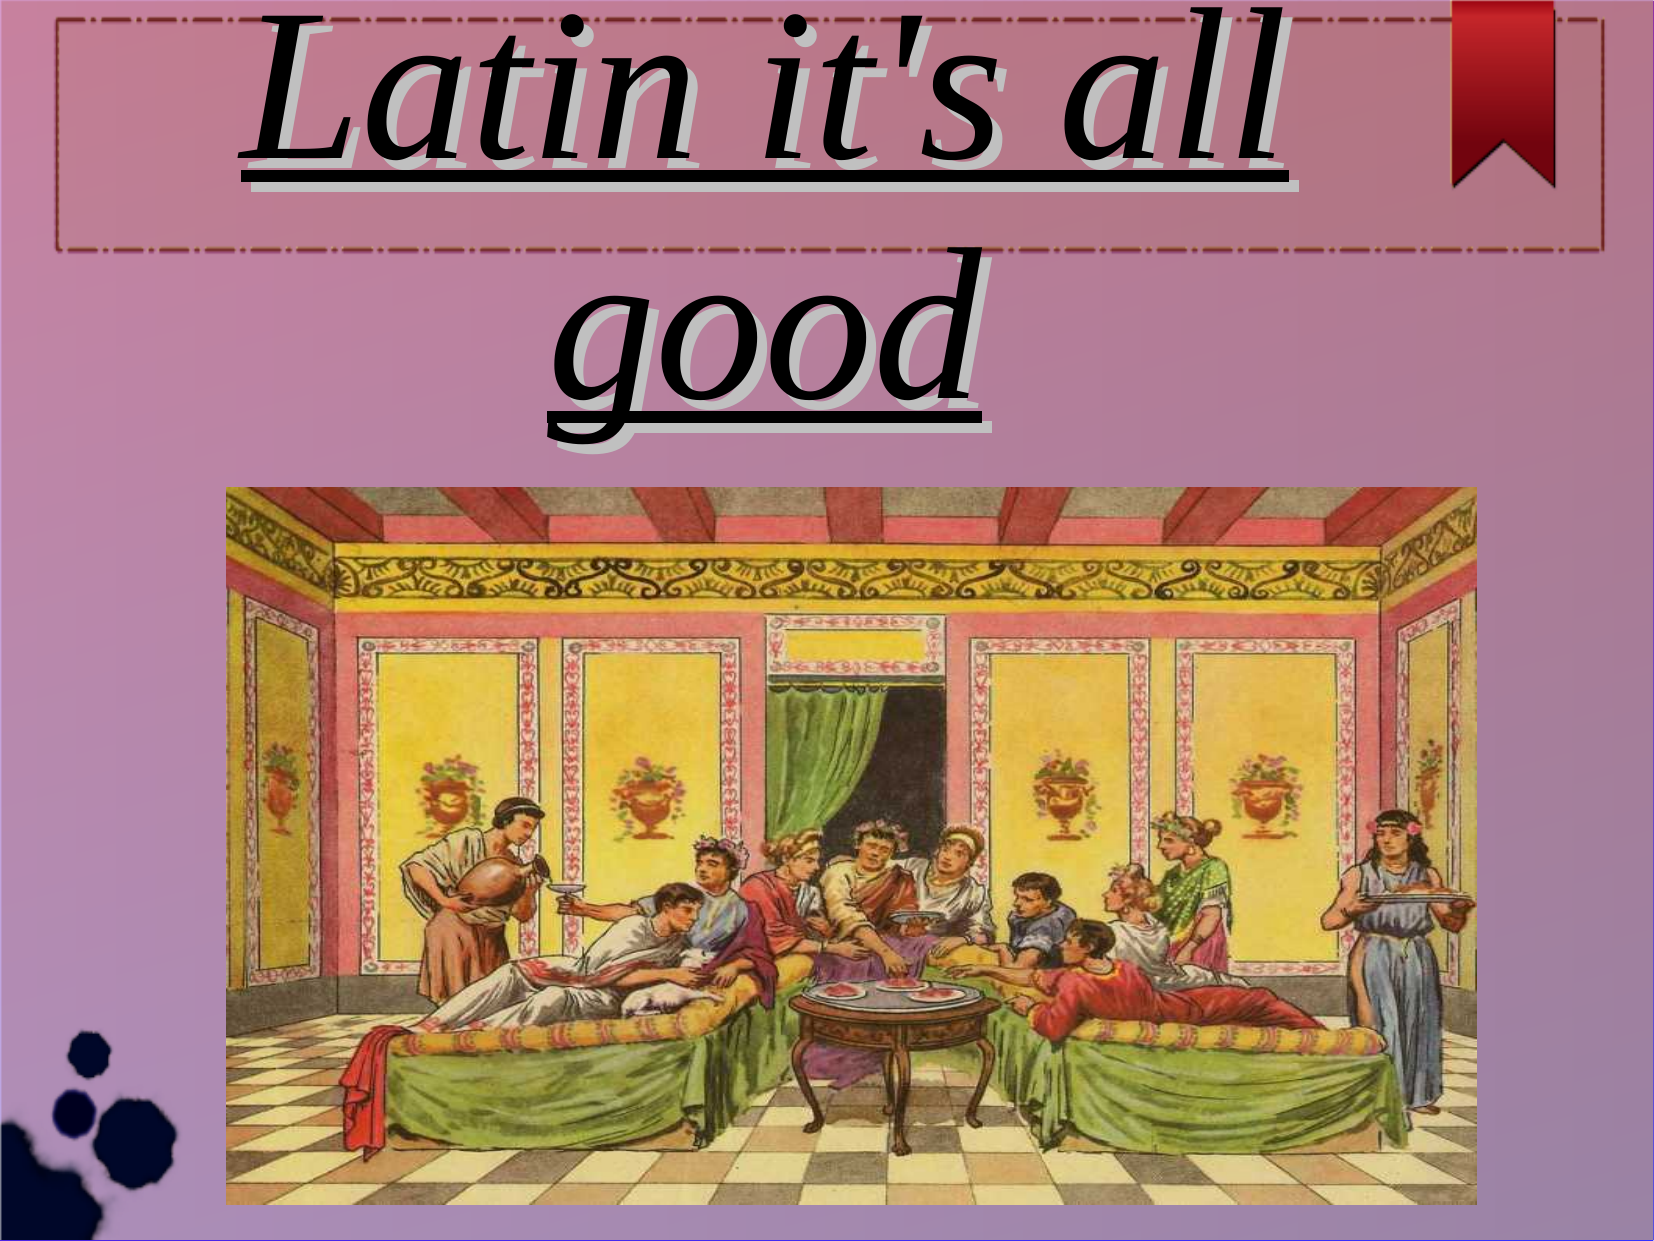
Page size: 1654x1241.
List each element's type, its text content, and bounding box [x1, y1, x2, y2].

picture [0, 0, 1654, 1240]
title Latin it's all good [100, 0, 1430, 446]
